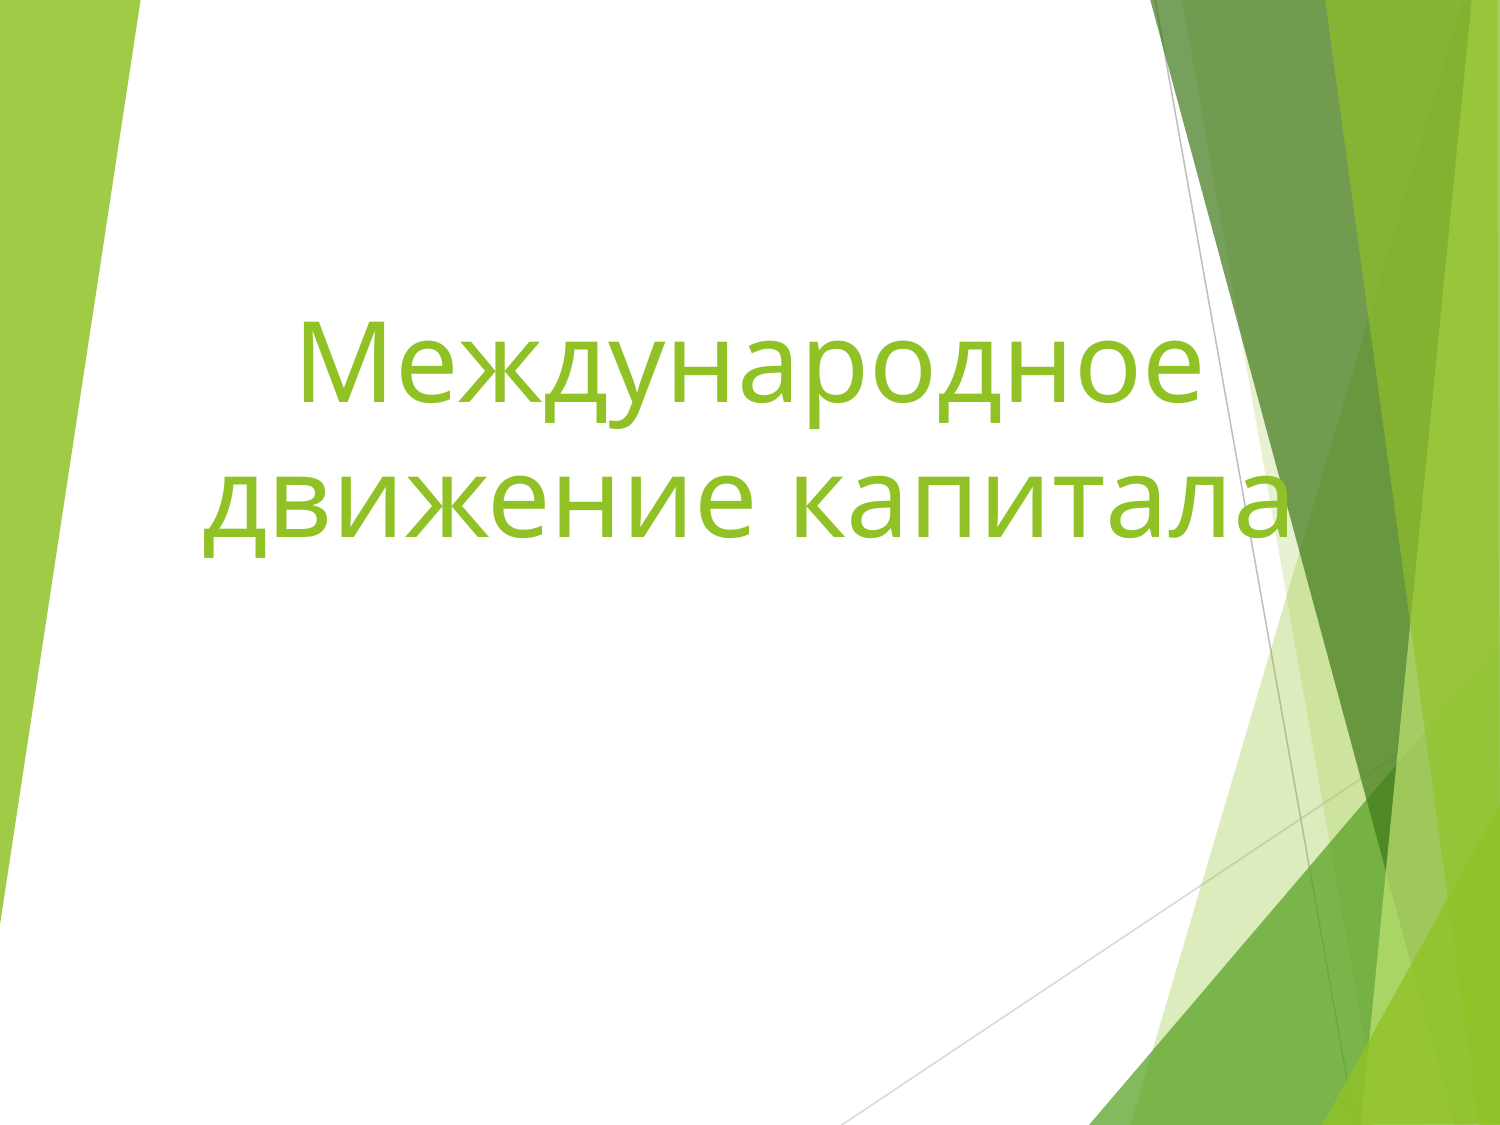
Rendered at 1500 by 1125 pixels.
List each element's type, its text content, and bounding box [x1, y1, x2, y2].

title Международное движение капитала [112, 267, 1388, 568]
